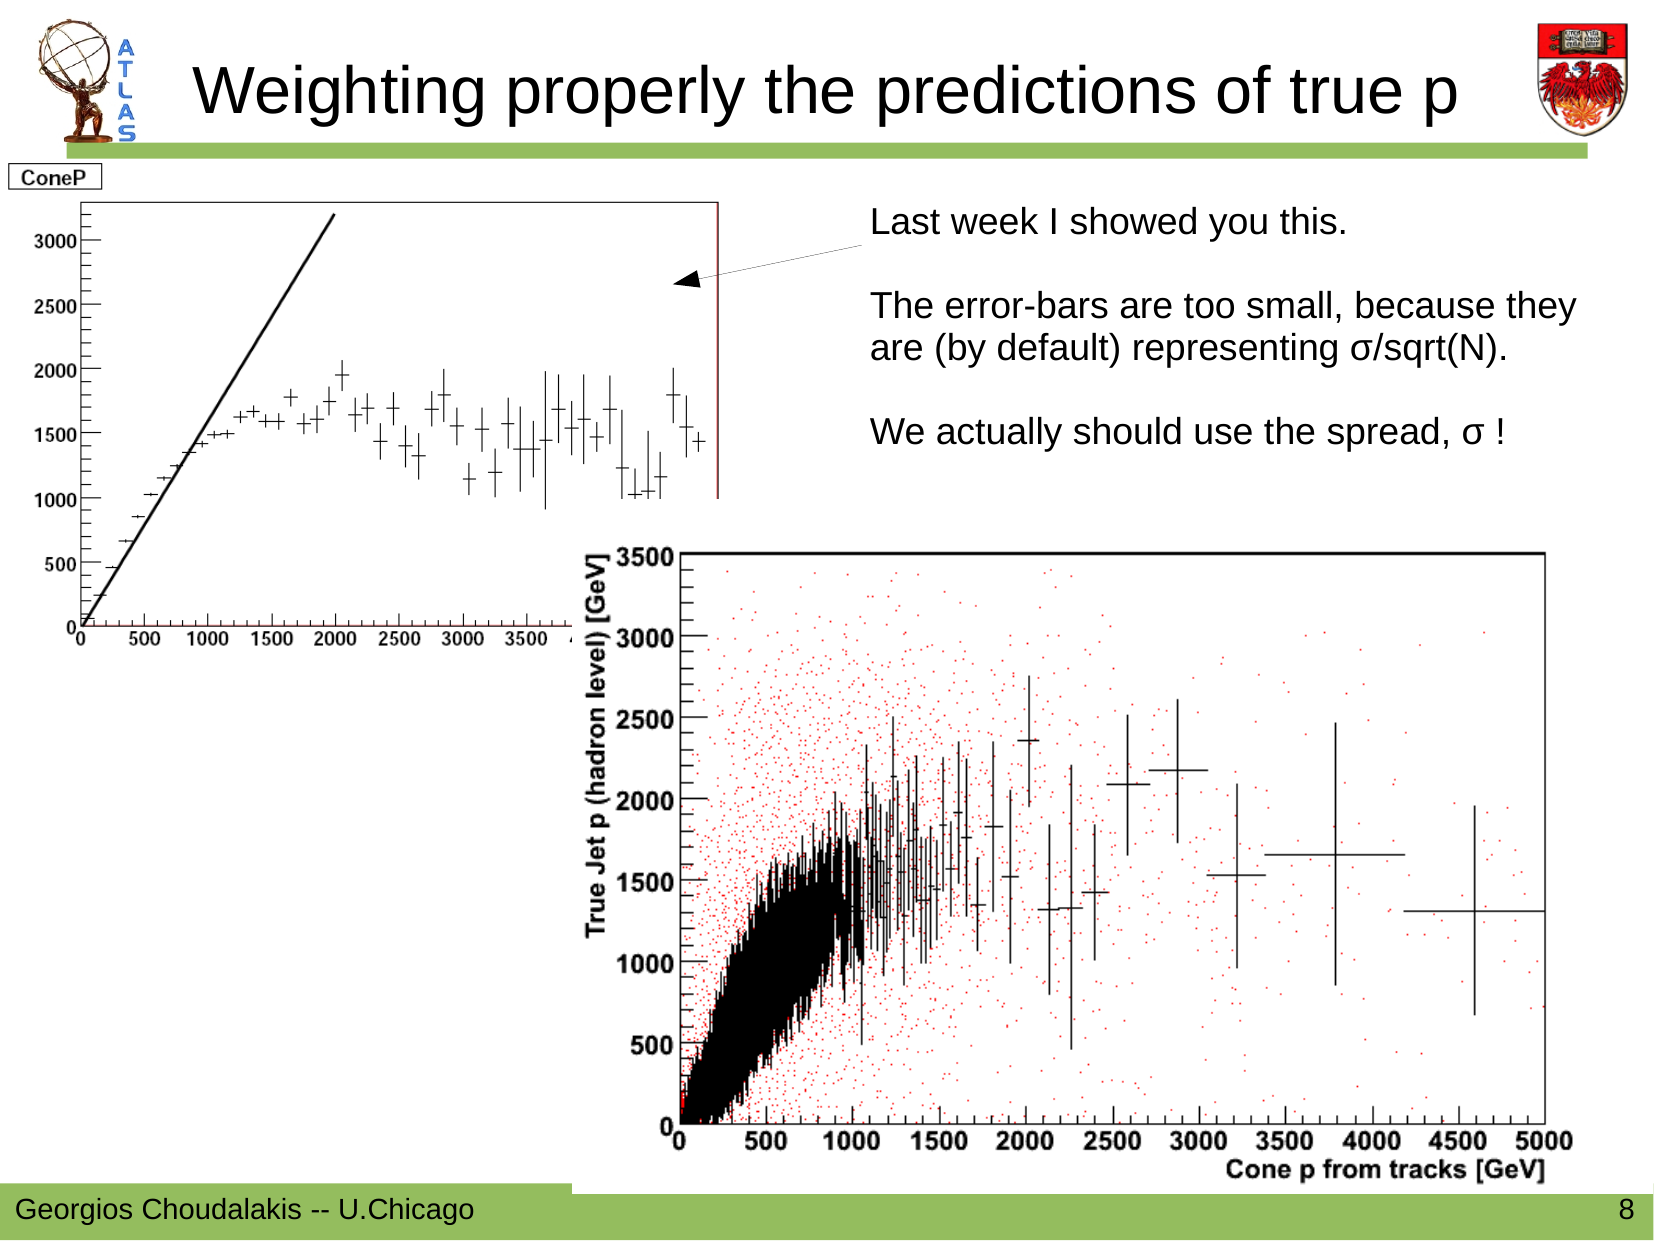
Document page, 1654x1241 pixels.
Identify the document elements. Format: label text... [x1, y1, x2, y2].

picture [1537, 23, 1629, 137]
title Weighting properly the predictions of true p [82, 26, 1571, 154]
text_box Last week I showed you this. The error-bars are too small, because they are (by default) representing σ/sqrt(N). We actually should use the spread, σ ! [855, 193, 1593, 460]
picture [2, 8, 172, 155]
picture [5, 162, 1654, 1194]
